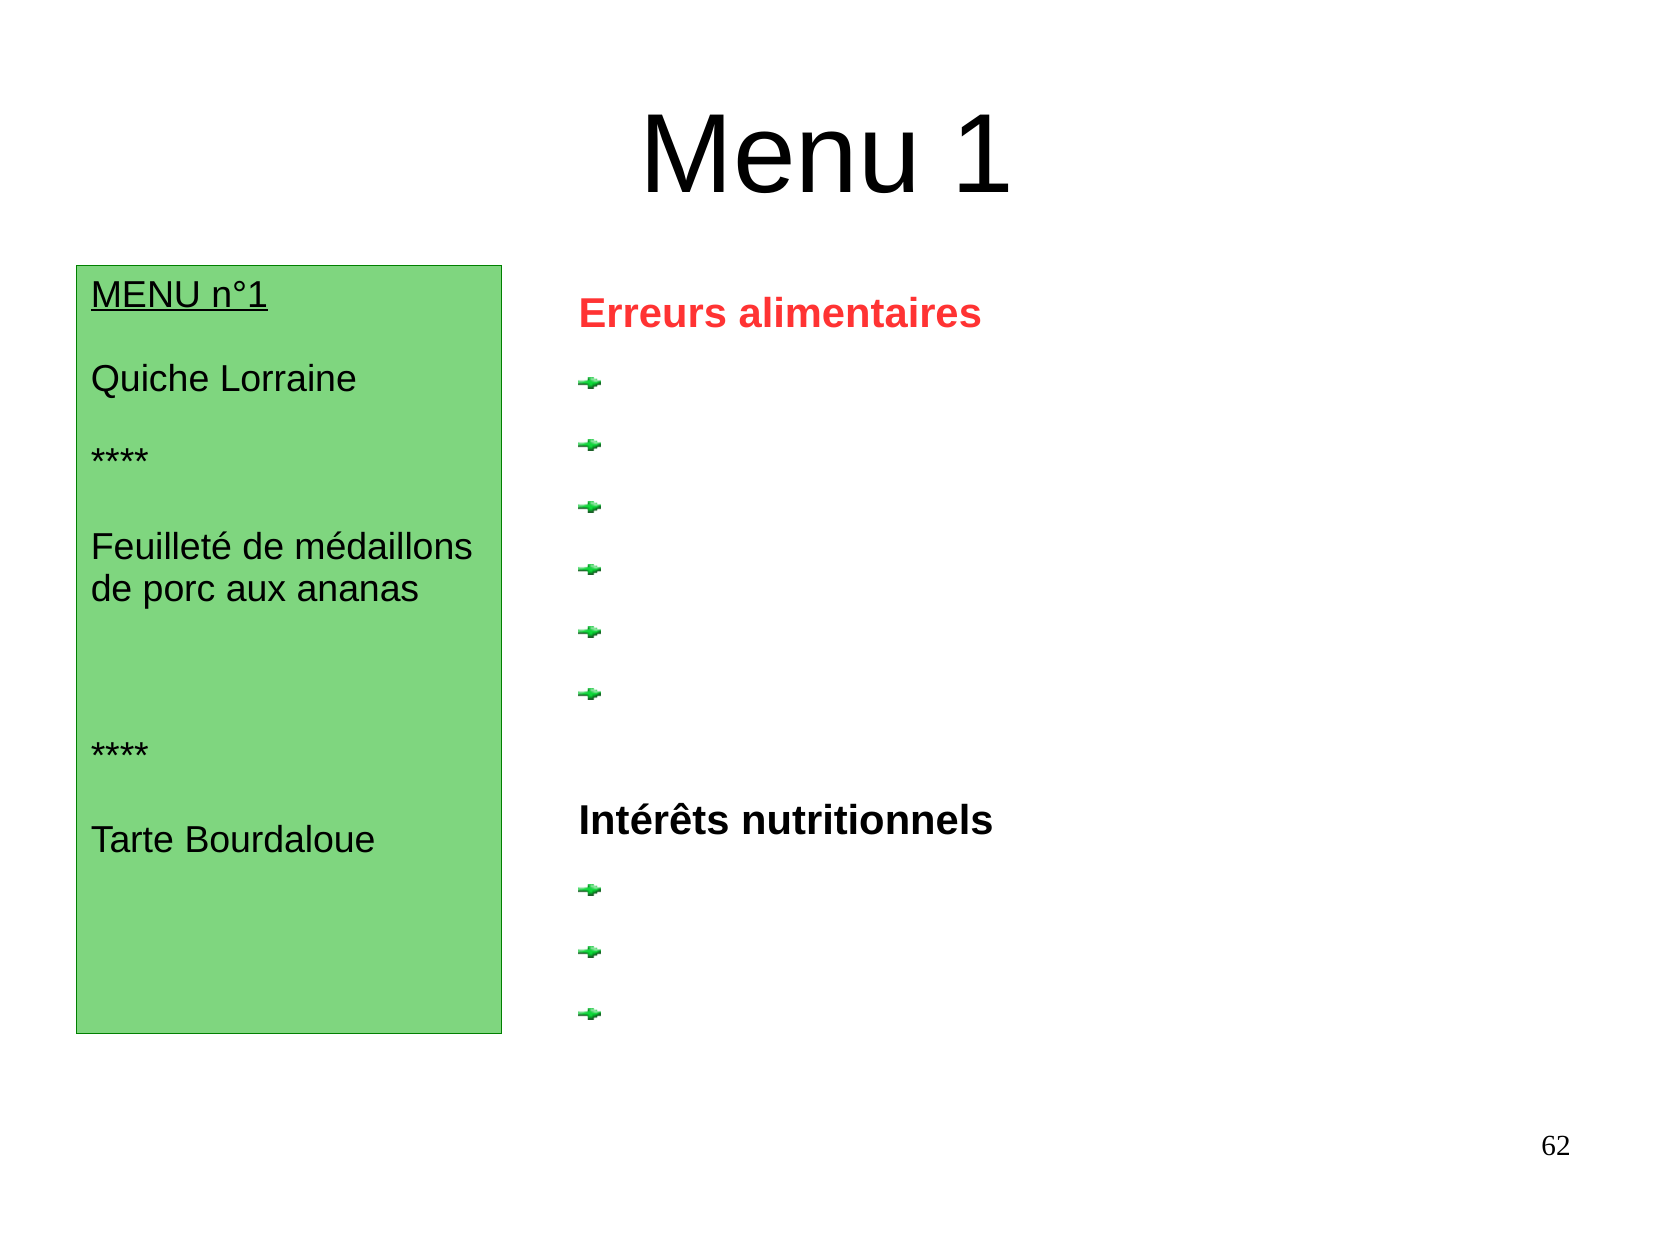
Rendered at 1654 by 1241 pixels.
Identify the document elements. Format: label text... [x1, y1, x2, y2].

list Intérêts nutritionnels [561, 797, 1572, 1128]
text_box MENU n°1 Quiche Lorraine **** Feuilleté de médaillons de porc aux ananas **** Tarte Bourdaloue [76, 265, 502, 1034]
list Erreurs alimentaires [561, 290, 1572, 774]
title Menu 1 [82, 49, 1571, 257]
